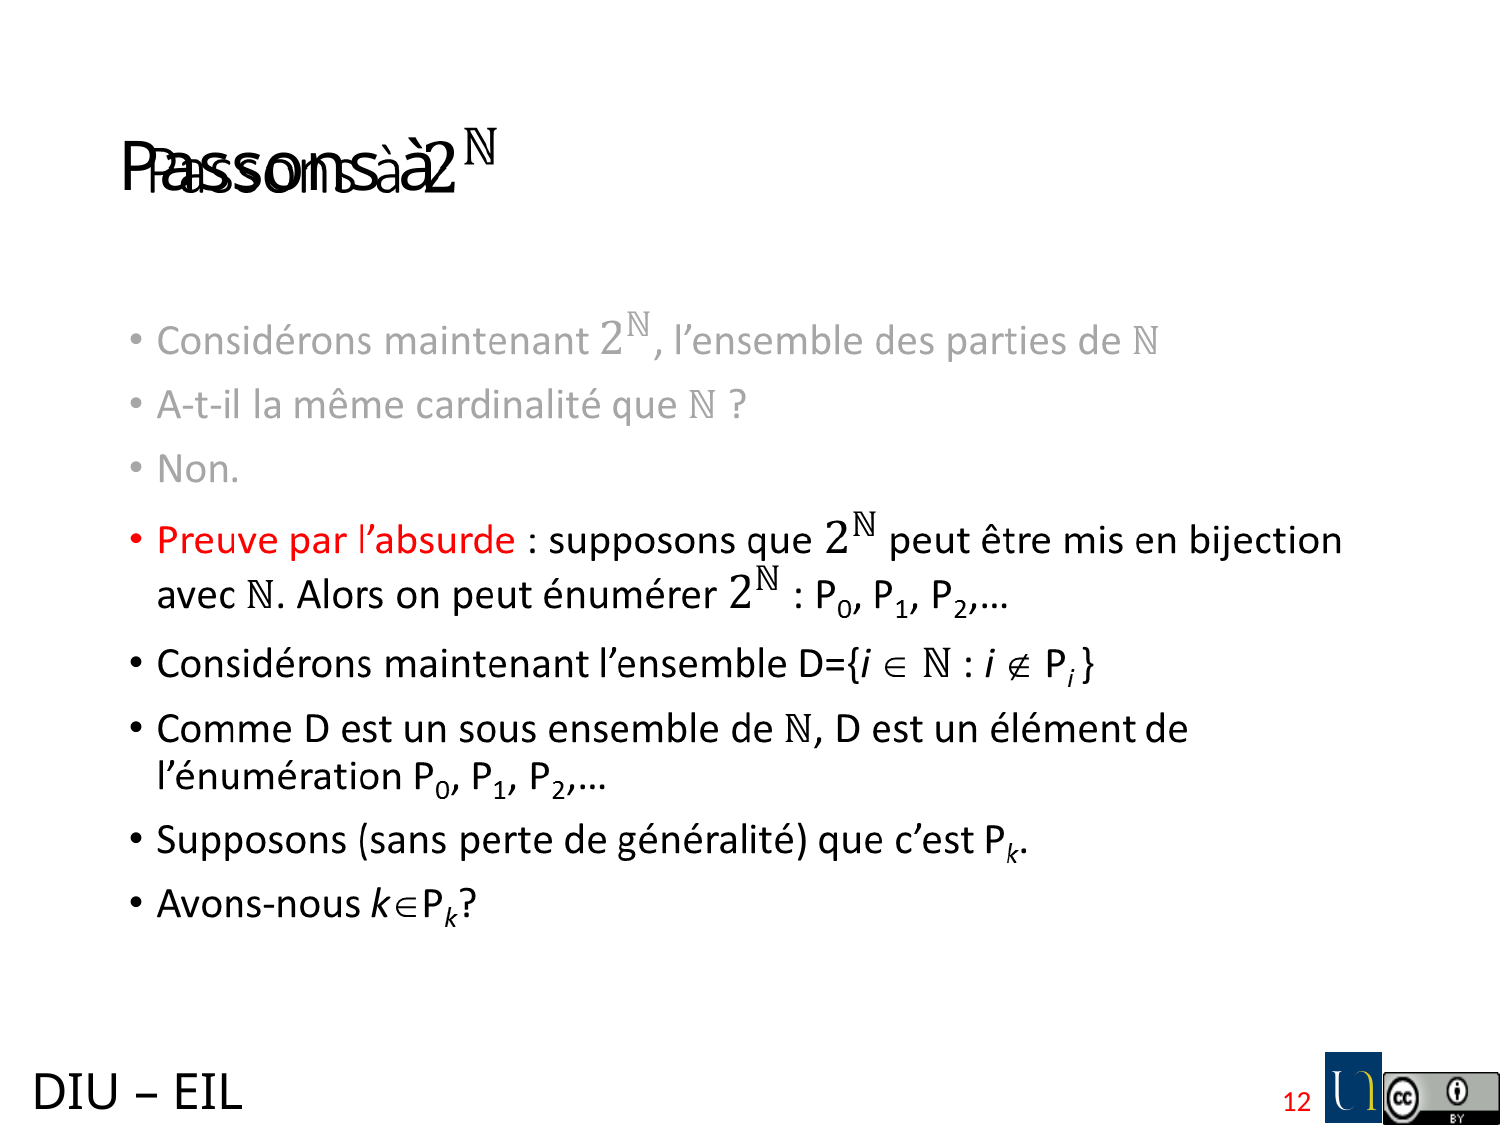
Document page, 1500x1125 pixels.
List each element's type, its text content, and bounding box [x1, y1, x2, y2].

title [103, 59, 1397, 278]
slide_number <numéro> [1240, 1070, 1327, 1125]
list [103, 299, 1397, 1014]
picture [1383, 1072, 1500, 1125]
picture [1325, 1052, 1382, 1123]
